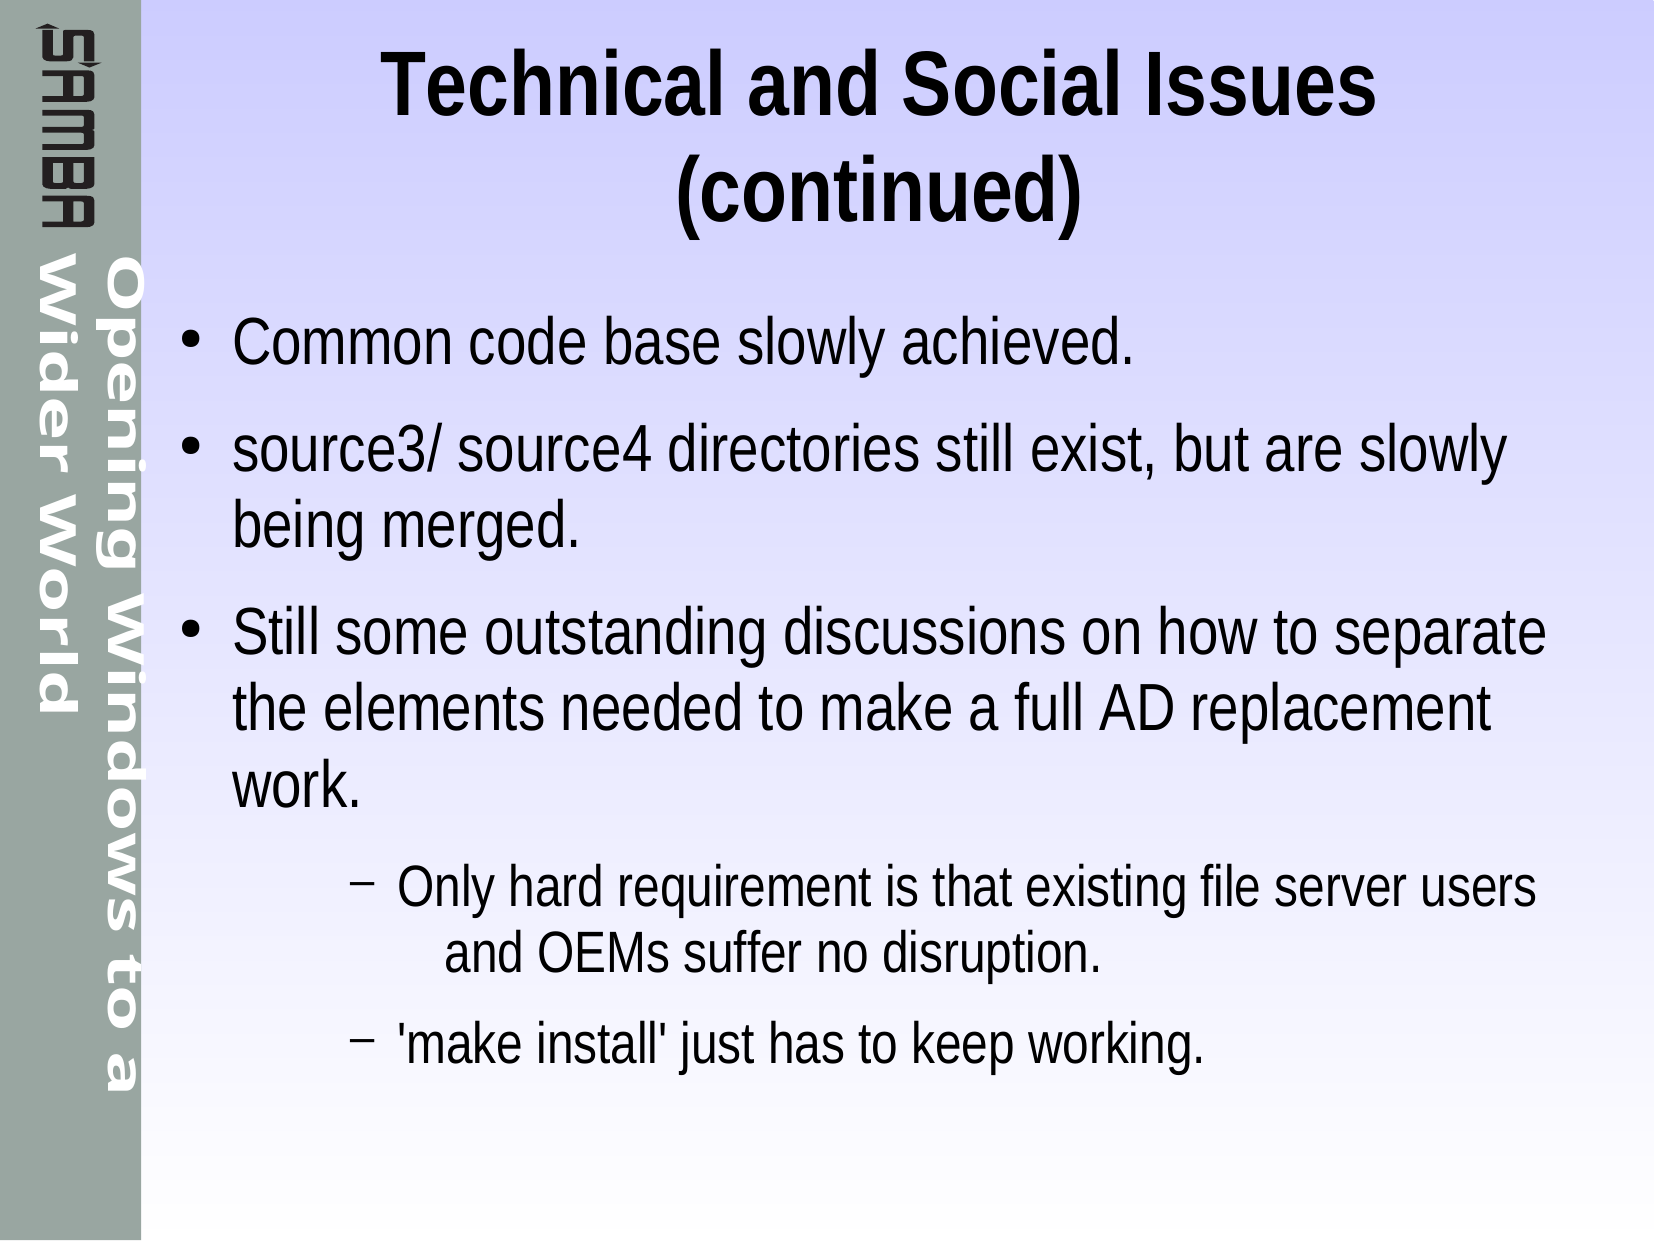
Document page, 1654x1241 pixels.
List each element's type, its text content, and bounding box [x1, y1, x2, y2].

list Common code base slowly achieved. source3/ source4 directories still exist, but are slowly being merged. Still some outstanding discussions on how to separate the elements needed to make a full AD replacement work. Only hard requirement is that existing file server users and OEMs suffer no disruption. 'make install' just has to keep working. [161, 302, 1611, 1184]
title Technical and Social Issues (continued) [173, 31, 1586, 240]
